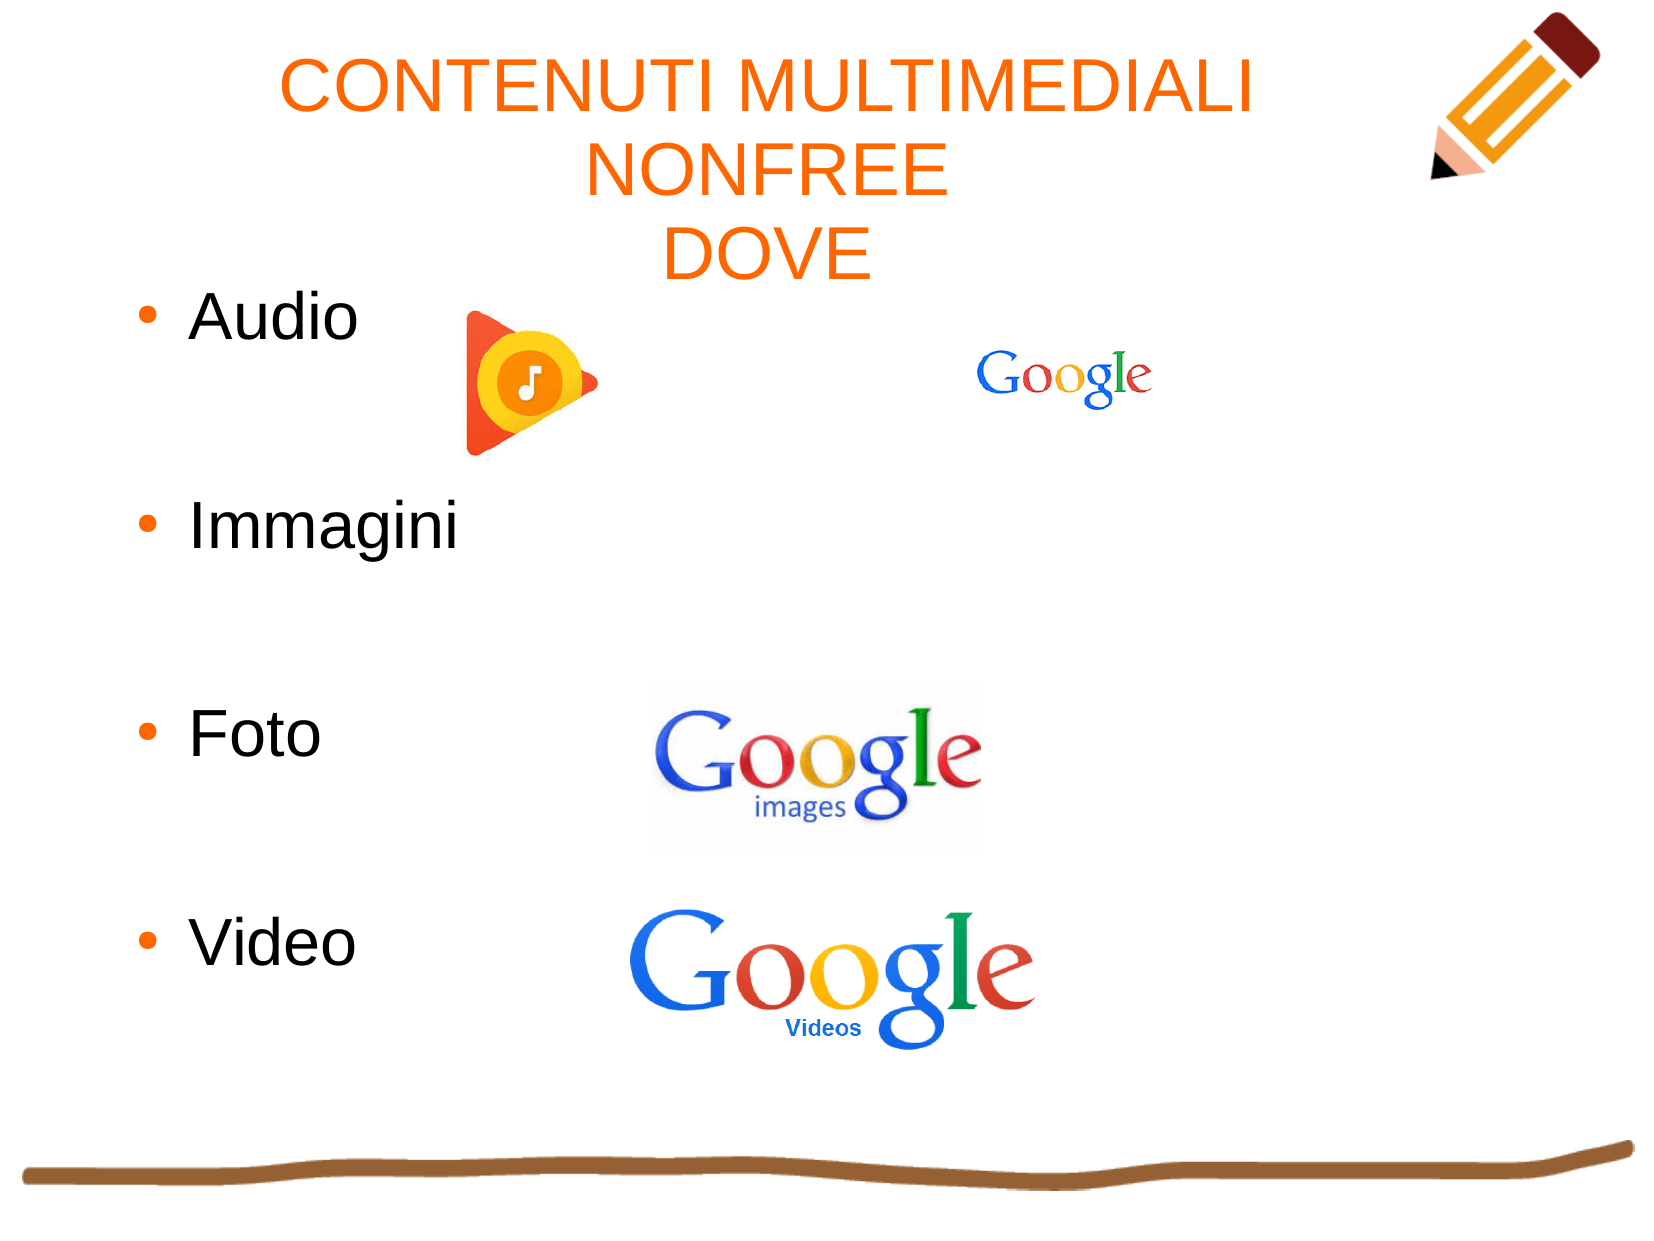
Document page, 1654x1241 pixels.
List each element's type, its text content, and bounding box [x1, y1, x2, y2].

picture [617, 879, 1053, 1068]
picture [1430, 12, 1601, 181]
picture [651, 679, 981, 851]
picture [400, 295, 662, 469]
title CONTENUTI MULTIMEDIALI NONFREE DOVE [94, 43, 1441, 296]
list Audio Immagini Foto Video [118, 279, 1607, 1111]
picture [22, 1140, 1635, 1191]
picture [935, 277, 1193, 426]
